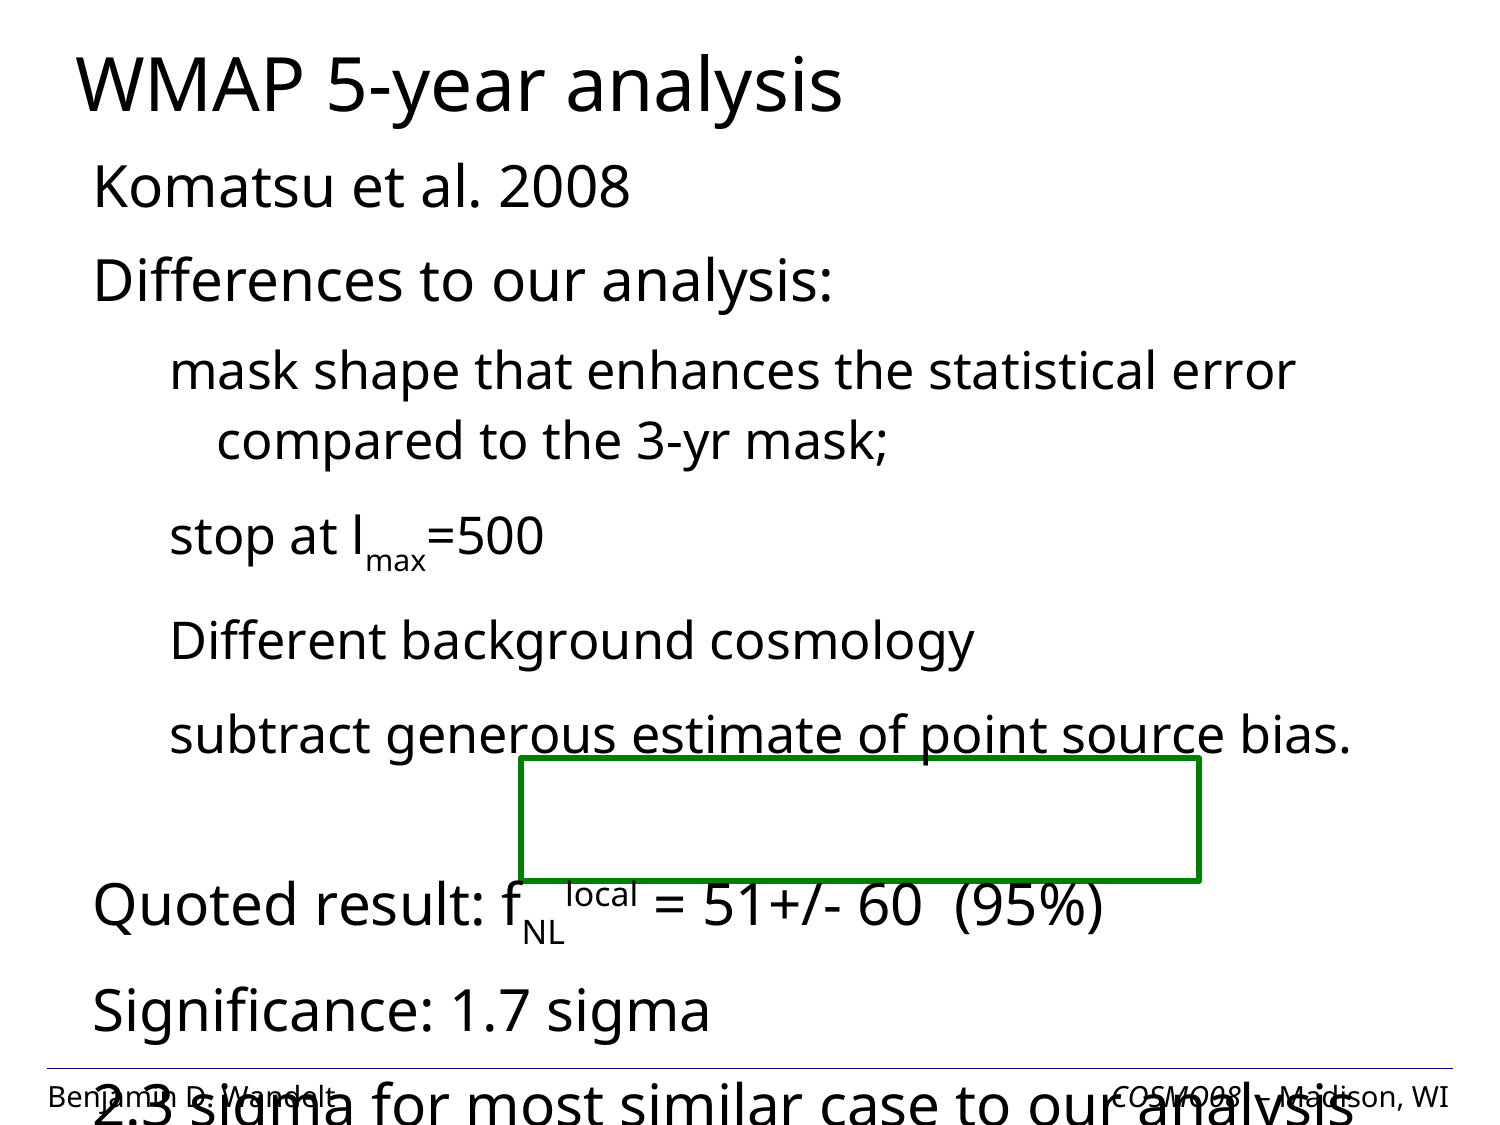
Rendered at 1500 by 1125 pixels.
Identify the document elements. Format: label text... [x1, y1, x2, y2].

list Komatsu et al. 2008 Differences to our analysis: mask shape that enhances the statistical error compared to the 3-yr mask; stop at lmax=500 Different background cosmology subtract generous estimate of point source bias. Quoted result: fNLlocal = 51+/- 60 (95%) Significance: 1.7 sigma 2.3 sigma for most similar case to our analysis [74, 145, 1463, 1032]
title WMAP 5-year analysis [74, 4, 1425, 145]
